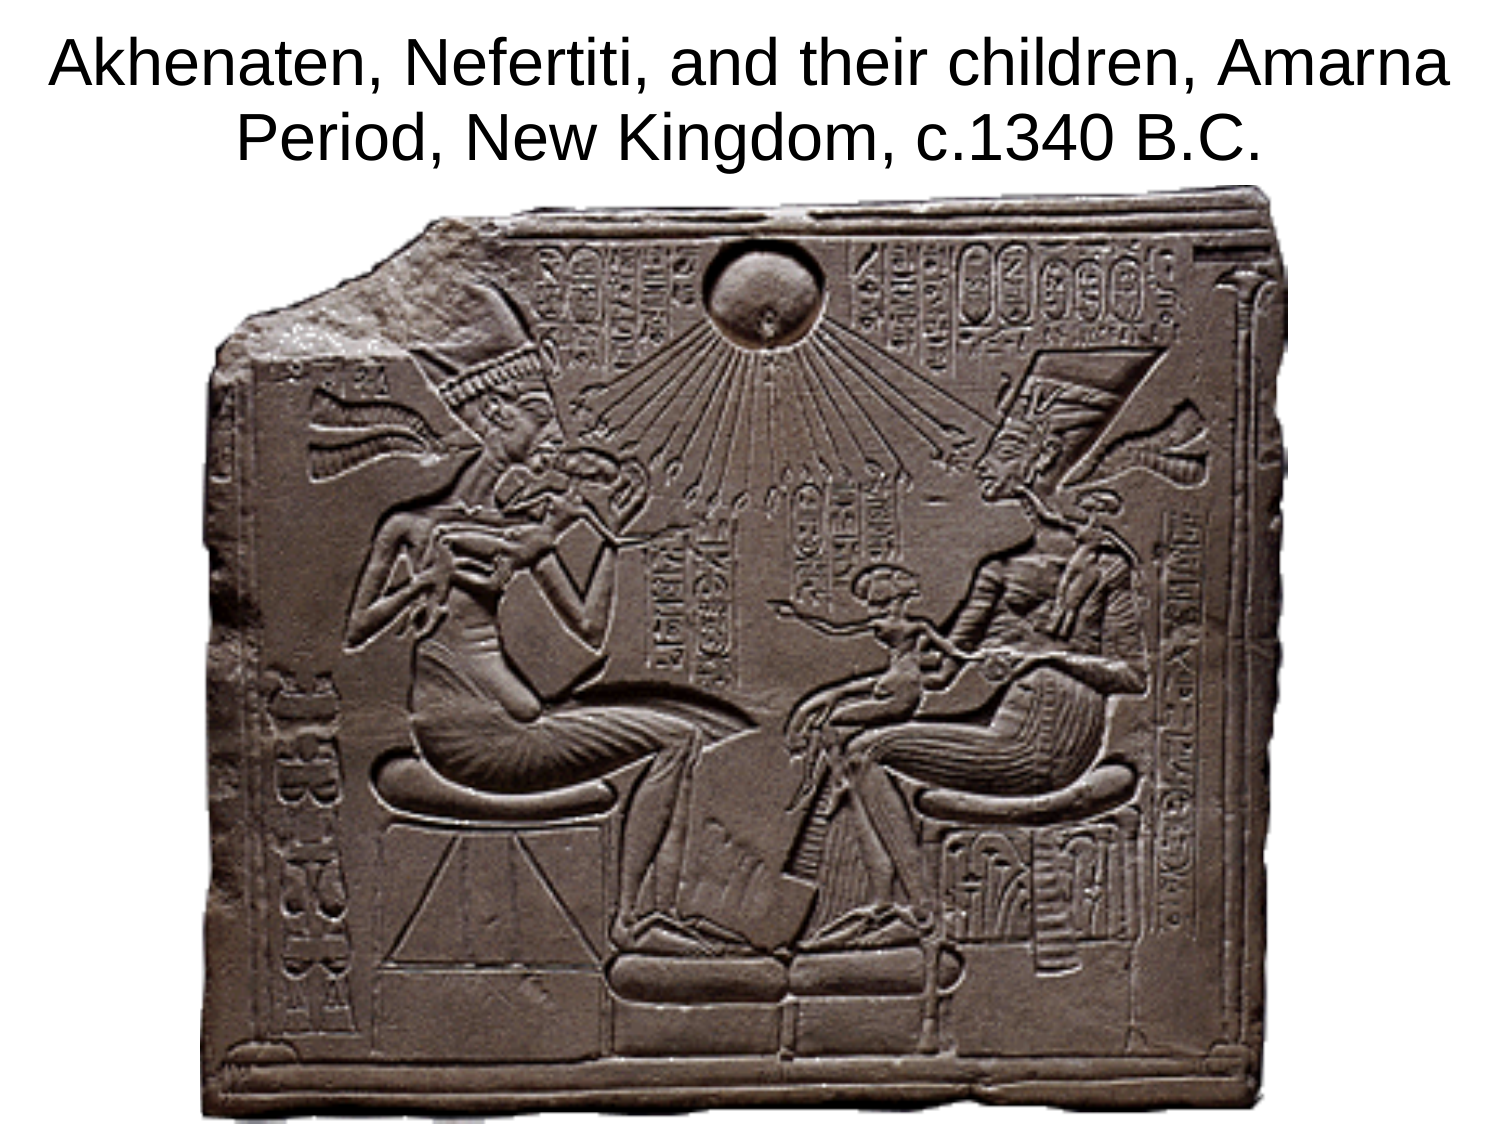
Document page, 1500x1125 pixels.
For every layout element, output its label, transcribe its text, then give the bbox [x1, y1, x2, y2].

picture [200, 188, 1288, 1124]
title Akhenaten, Nefertiti, and their children, Amarna Period, New Kingdom, c.1340 B.C. [0, 12, 1500, 188]
